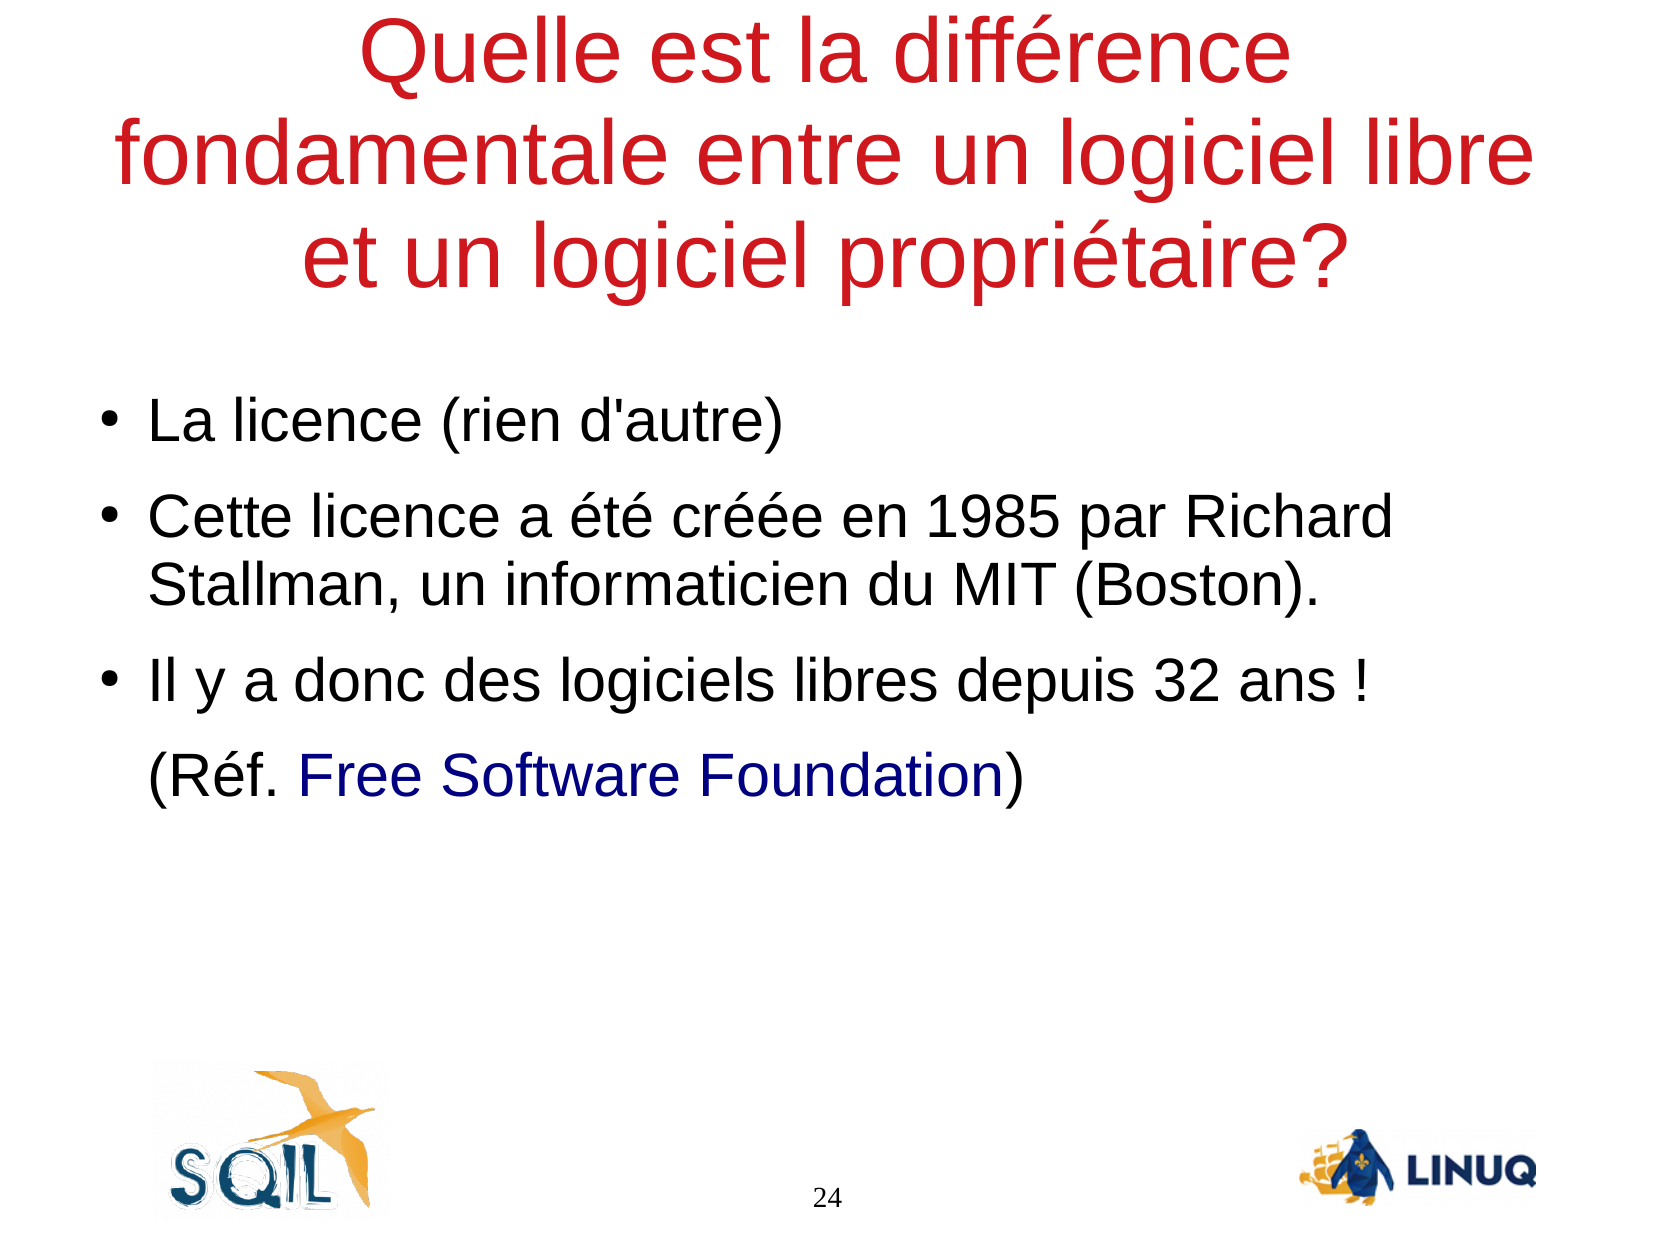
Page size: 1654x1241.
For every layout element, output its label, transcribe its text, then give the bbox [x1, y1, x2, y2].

picture [1299, 1129, 1536, 1206]
title Quelle est la différence fondamentale entre un logiciel libre et un logiciel propriétaire? [82, 0, 1571, 290]
list La licence (rien d'autre) Cette licence a été créée en 1985 par Richard Stallman, un informaticien du MIT (Boston). Il y a donc des logiciels libres depuis 32 ans ! (Réf. Free Software Foundation) [82, 290, 1571, 815]
picture [153, 1060, 390, 1220]
